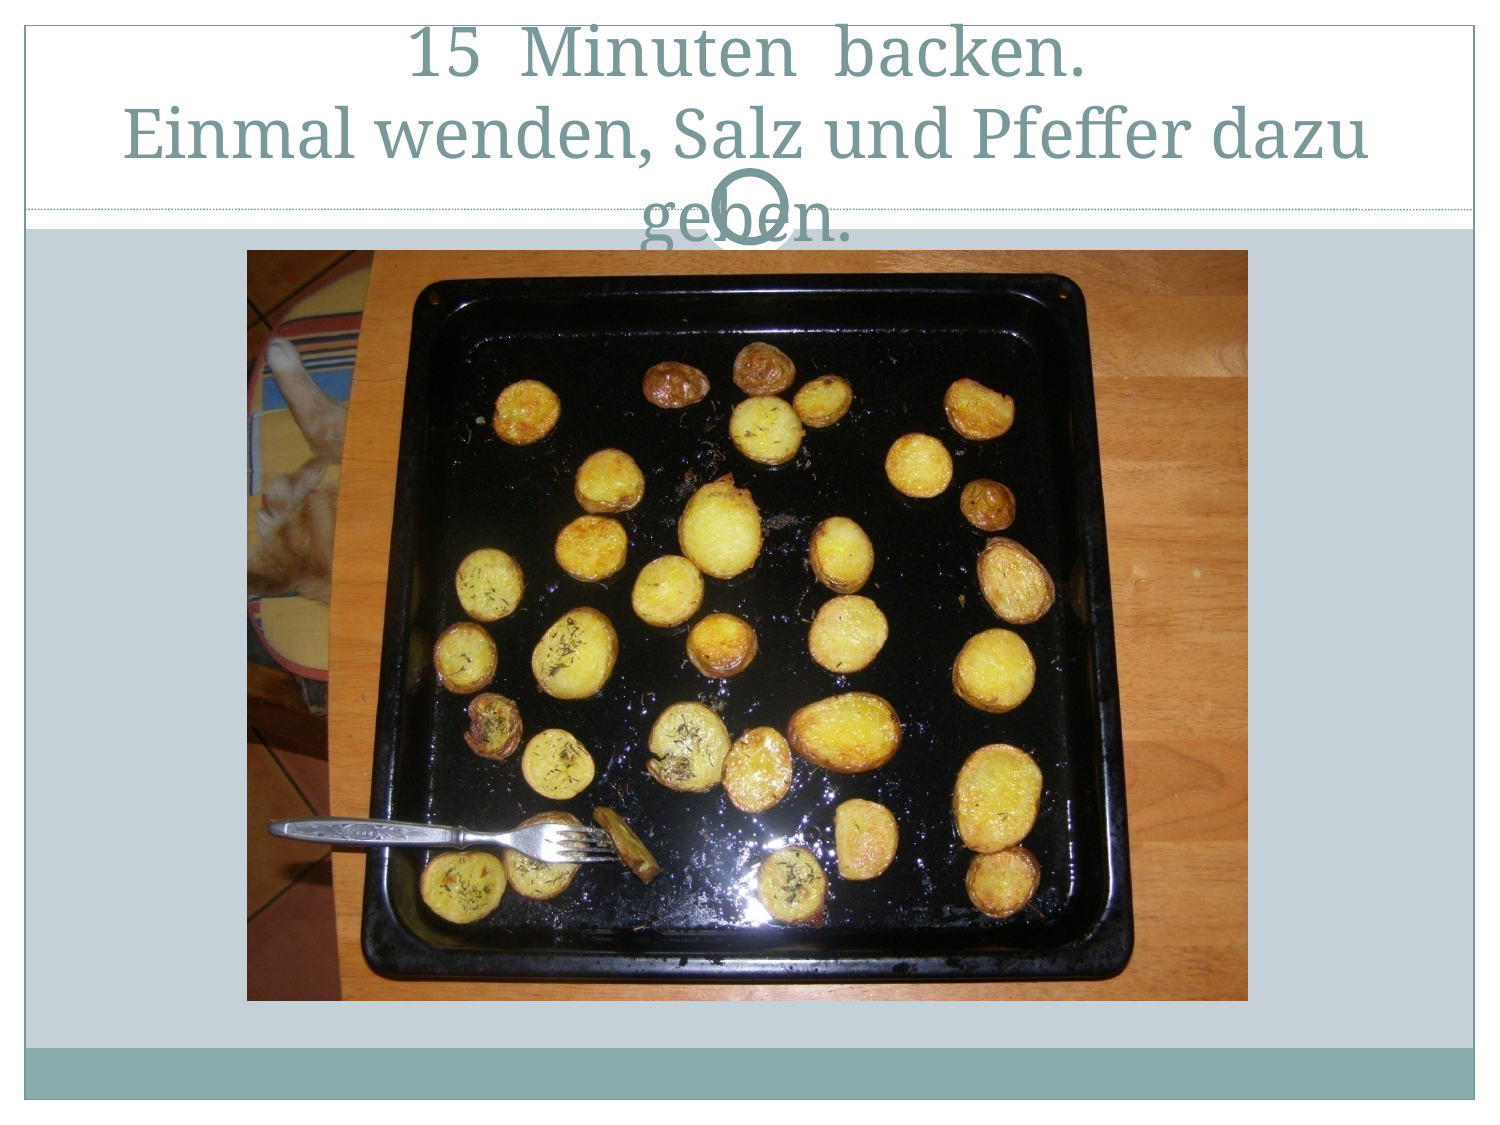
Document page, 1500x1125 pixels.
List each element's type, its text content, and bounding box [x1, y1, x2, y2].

title 15 Minuten backen. Einmal wenden, Salz und Pfeffer dazu geben. [35, 0, 1459, 184]
picture [247, 250, 1248, 1001]
